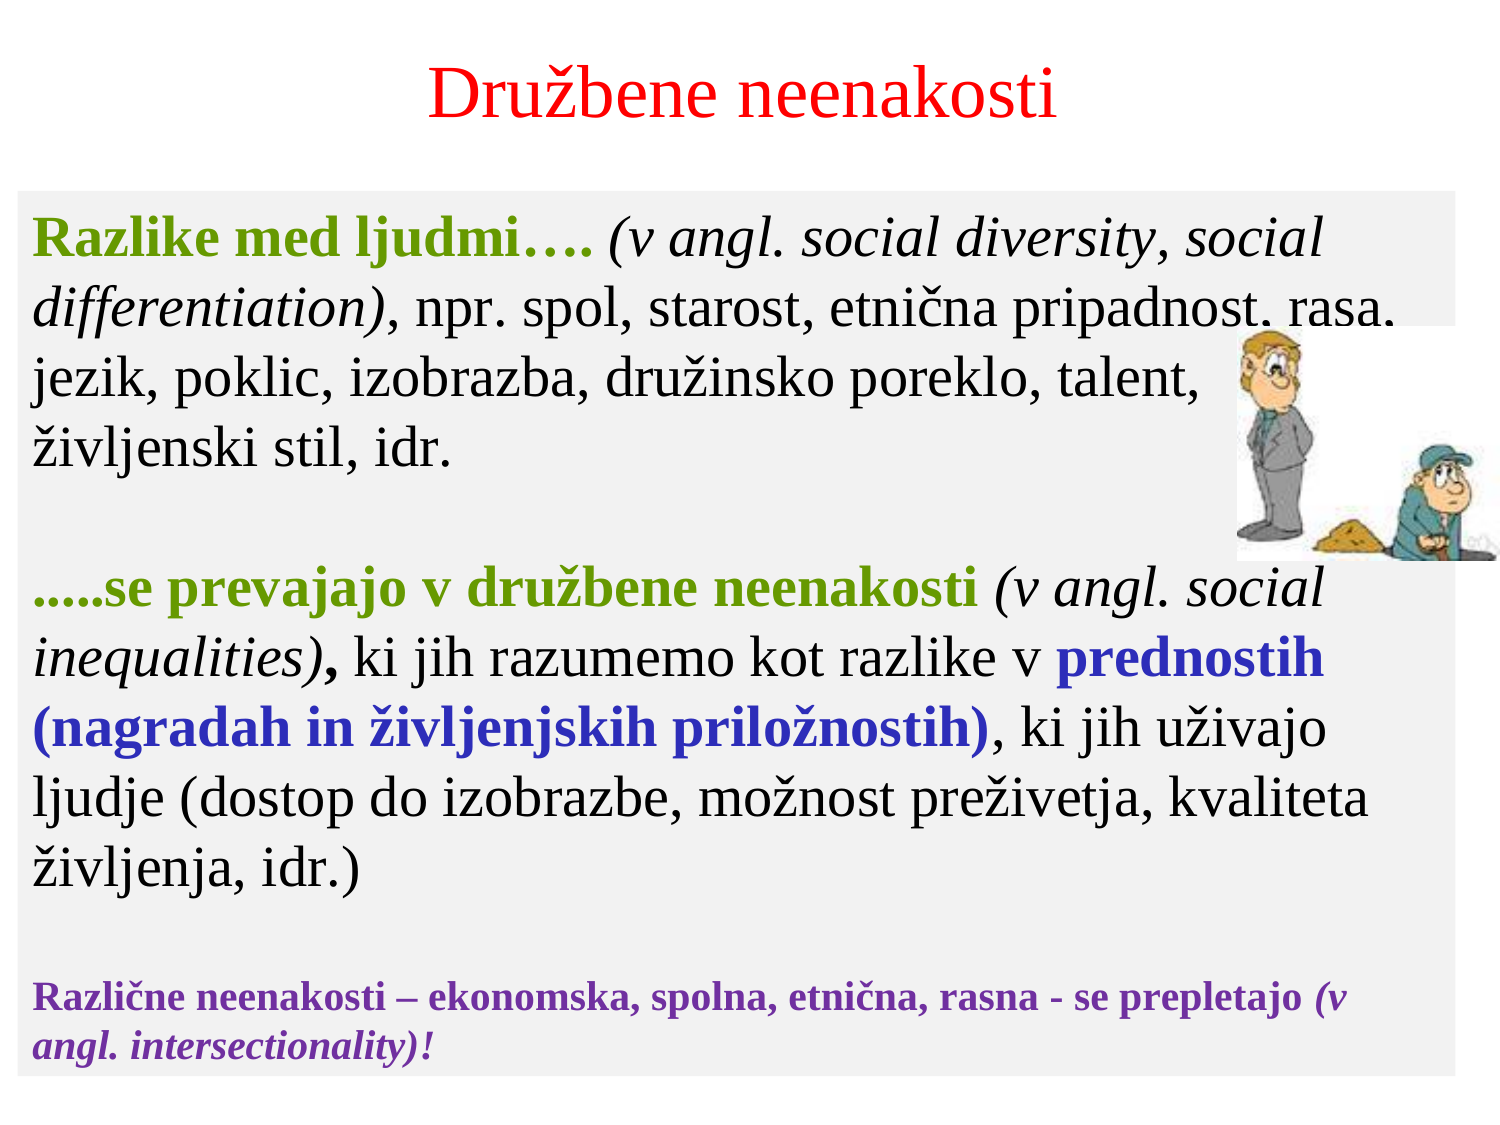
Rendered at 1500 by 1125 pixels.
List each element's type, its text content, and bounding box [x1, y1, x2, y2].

text_box Razlike med ljudmi…. (v angl. social diversity, social differentiation), npr. spol, starost, etnična pripadnost, rasa, jezik, poklic, izobrazba, družinsko poreklo, talent, življenski stil, idr. .....se prevajajo v družbene neenakosti (v angl. social inequalities), ki jih razumemo kot razlike v prednostih (nagradah in življenjskih priložnostih), ki jih uživajo ljudje (dostop do izobrazbe, možnost preživetja, kvaliteta življenja, idr.) Različne neenakosti – ekonomska, spolna, etnična, rasna - se prepletajo (v angl. intersectionality)! [17, 190, 1456, 1077]
picture [1237, 326, 1500, 561]
title Družbene neenakosti [105, 35, 1381, 141]
